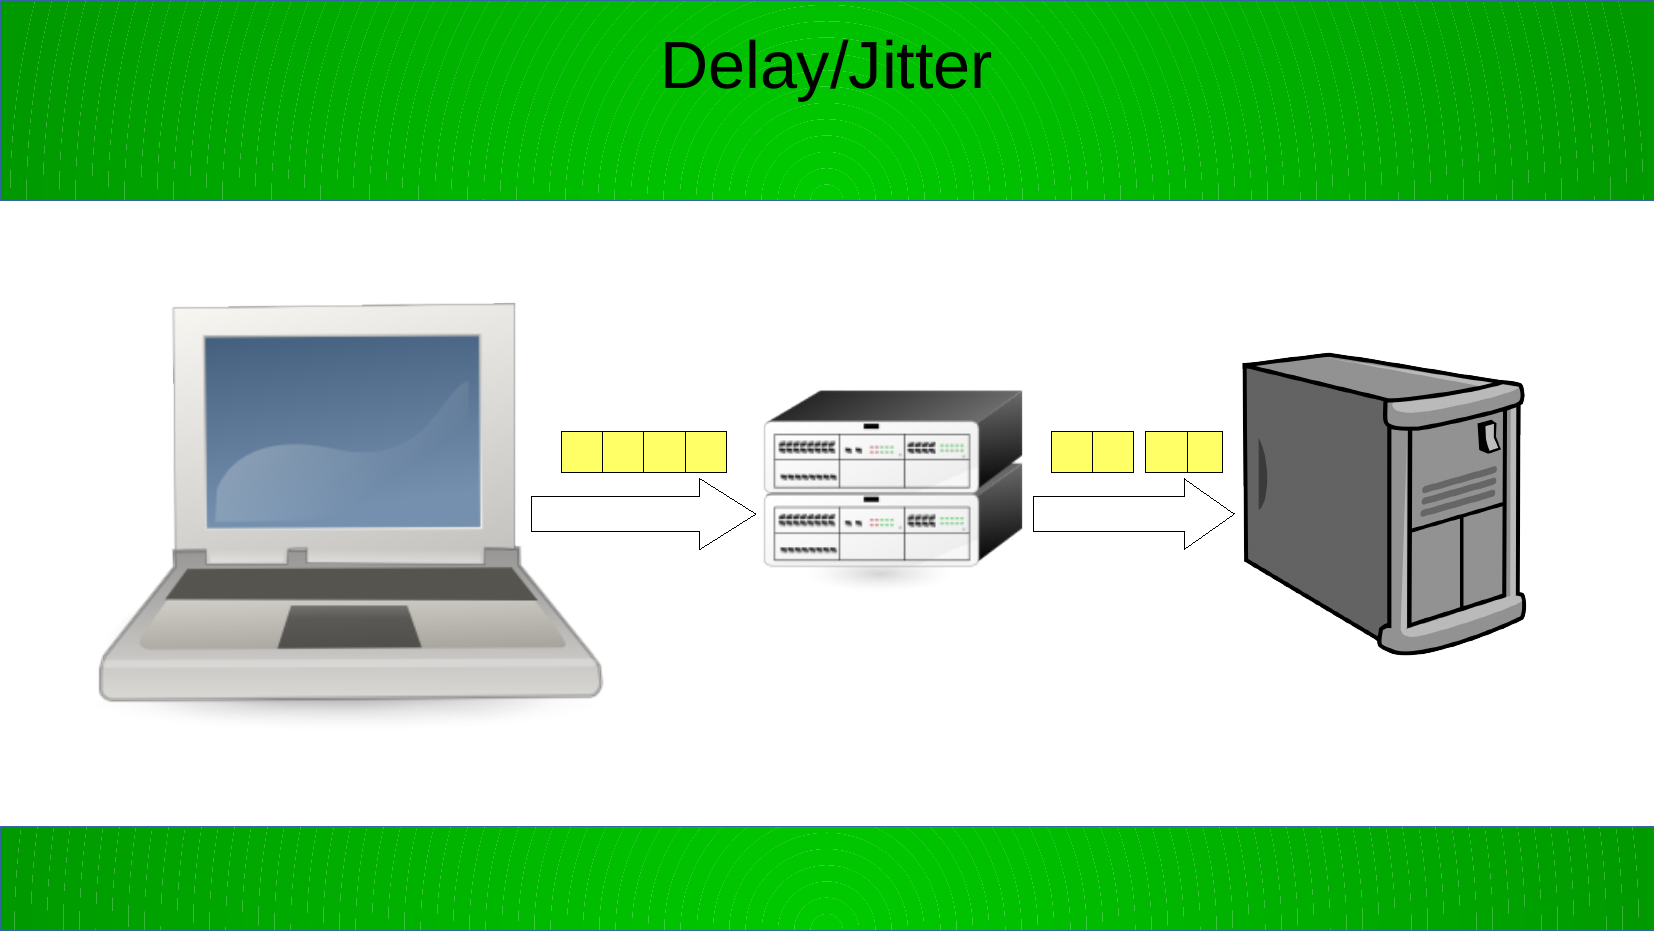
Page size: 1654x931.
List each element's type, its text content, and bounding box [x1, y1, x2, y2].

text_box [1051, 431, 1134, 473]
picture [672, 312, 1193, 673]
text_box [561, 431, 727, 473]
title Delay/Jitter [82, 0, 1571, 143]
picture [82, 217, 616, 751]
picture [1216, 247, 1560, 733]
text_box [1145, 431, 1223, 473]
picture [532, 497, 616, 531]
